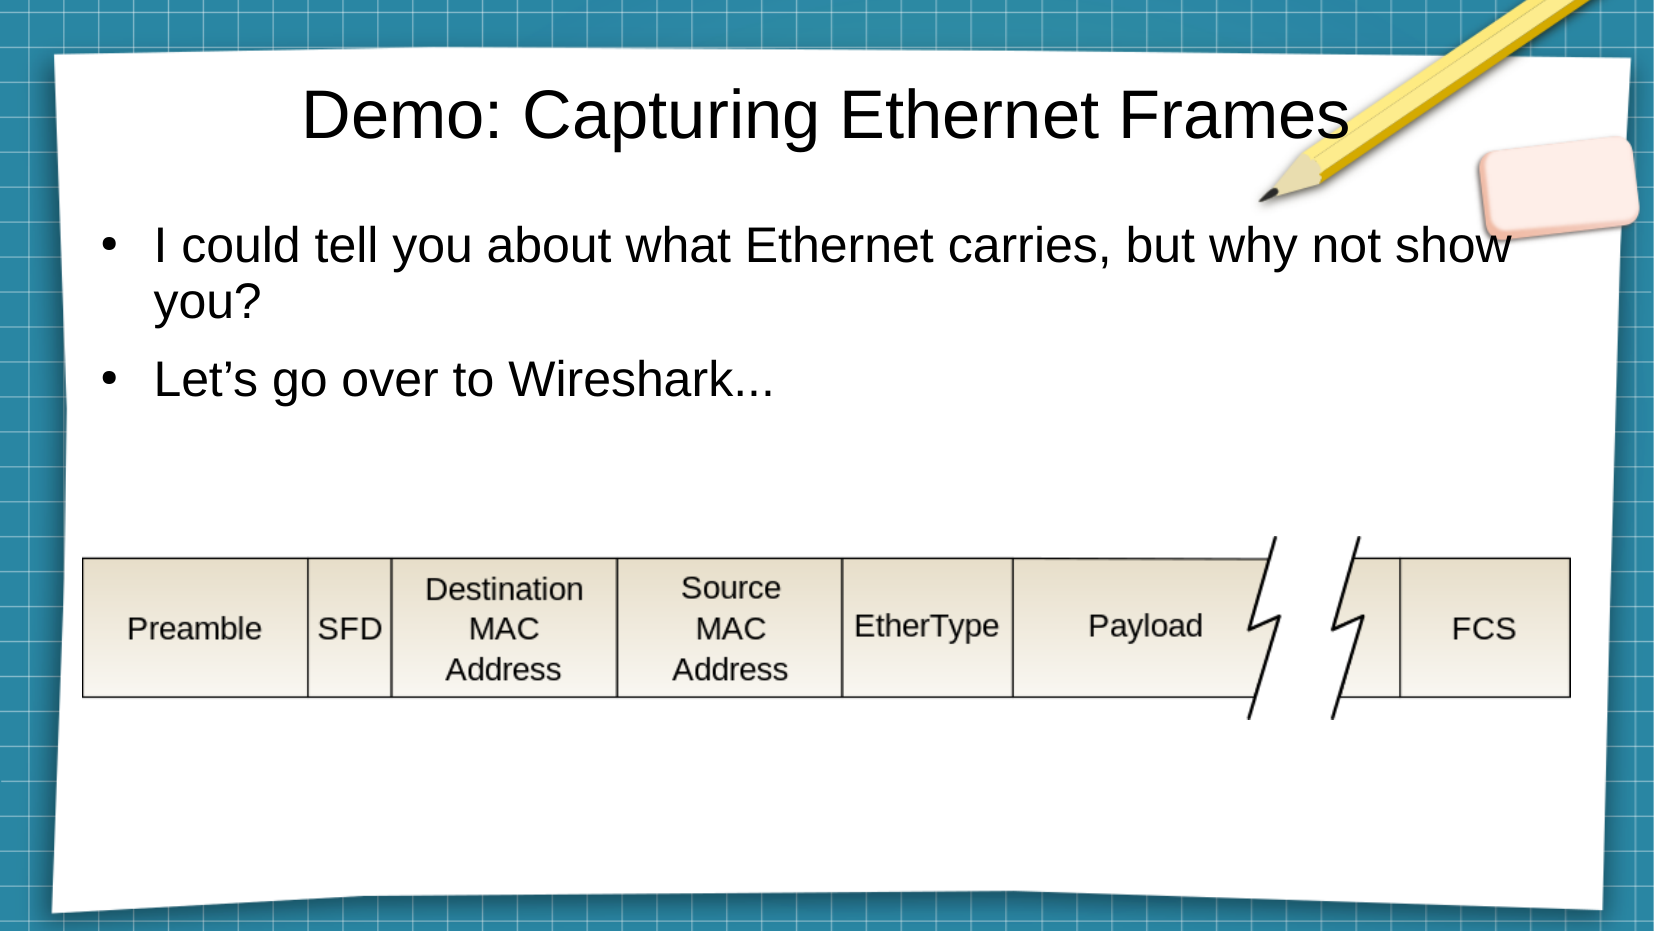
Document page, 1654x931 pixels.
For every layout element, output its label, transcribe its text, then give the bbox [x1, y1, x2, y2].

list I could tell you about what Ethernet carries, but why not show you? Let’s go over to Wireshark... [82, 217, 1571, 475]
picture [0, 0, 1654, 931]
title Demo: Capturing Ethernet Frames [82, 37, 1571, 193]
